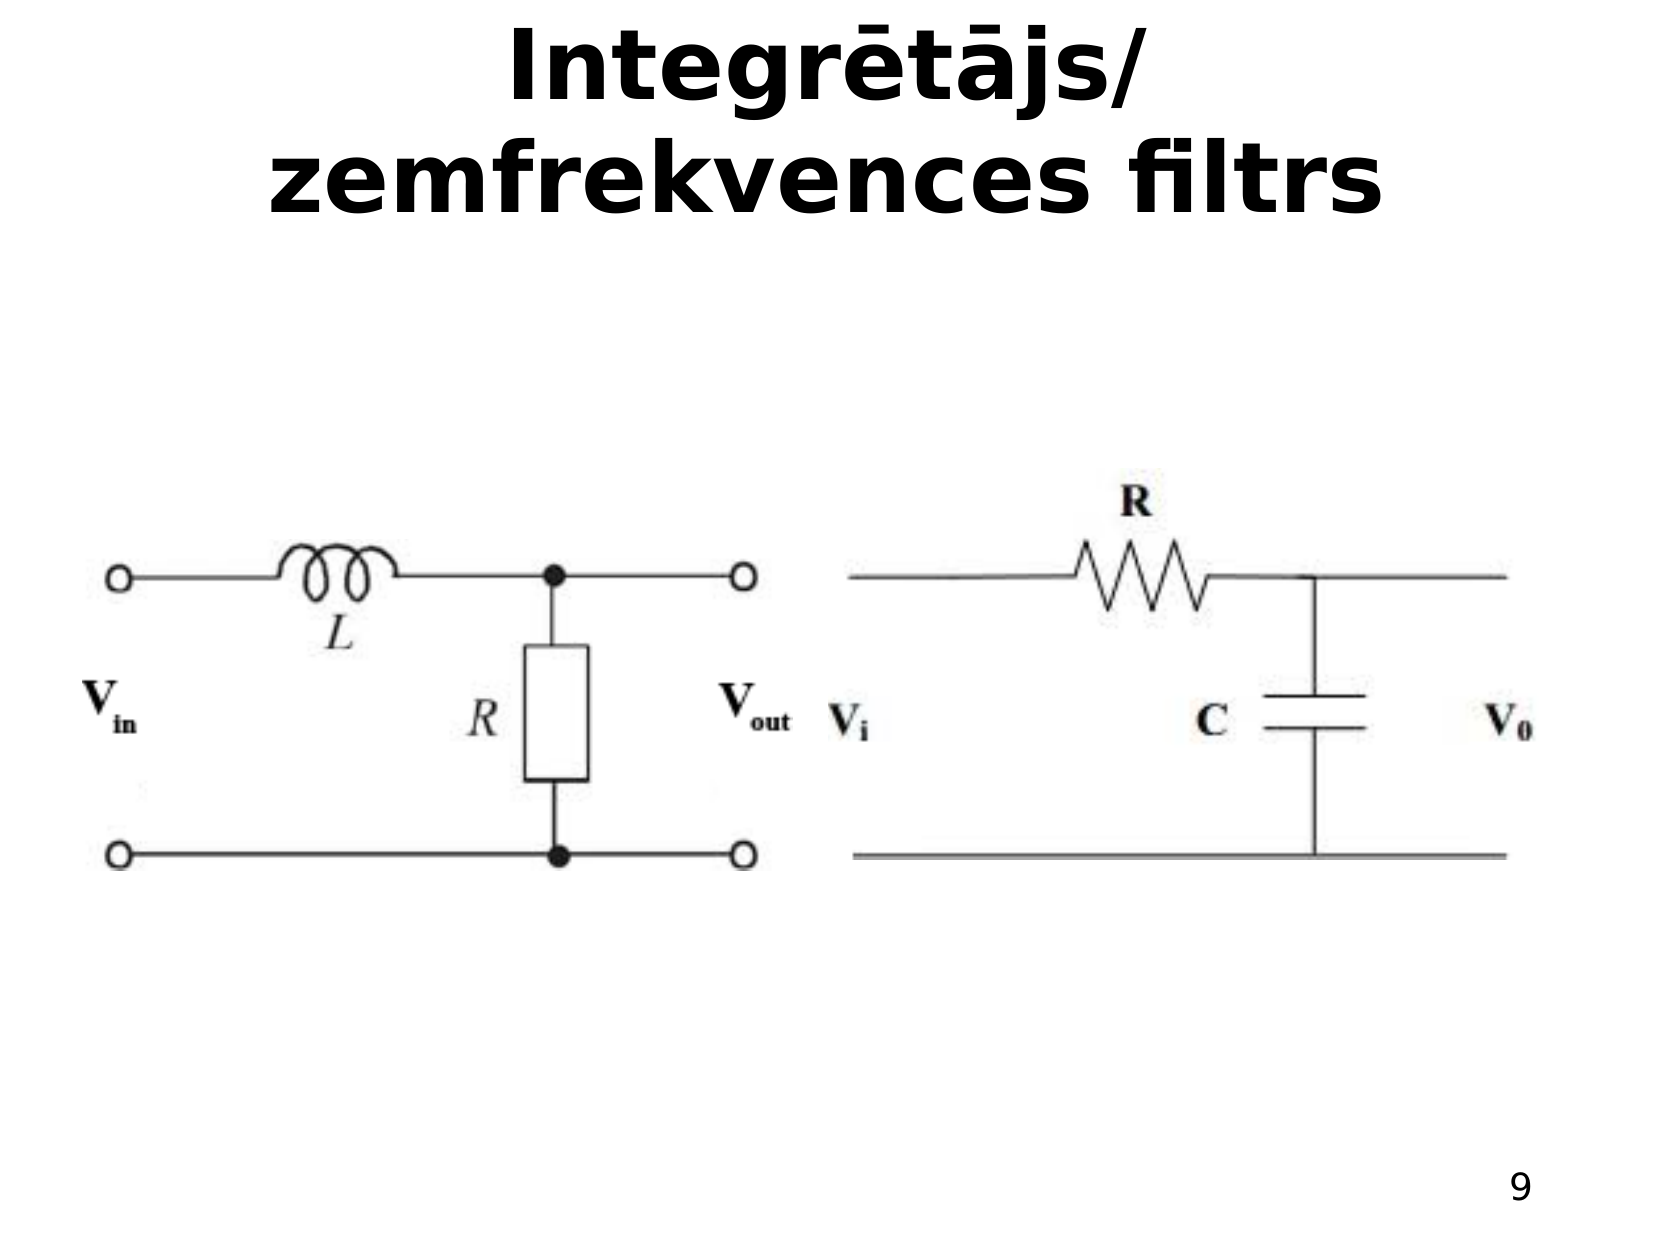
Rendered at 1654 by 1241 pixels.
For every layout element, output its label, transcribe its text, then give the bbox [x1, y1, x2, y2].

picture [828, 468, 1539, 860]
title Integrētājs/ zemfrekvences filtrs [82, 8, 1571, 236]
picture [82, 539, 793, 871]
